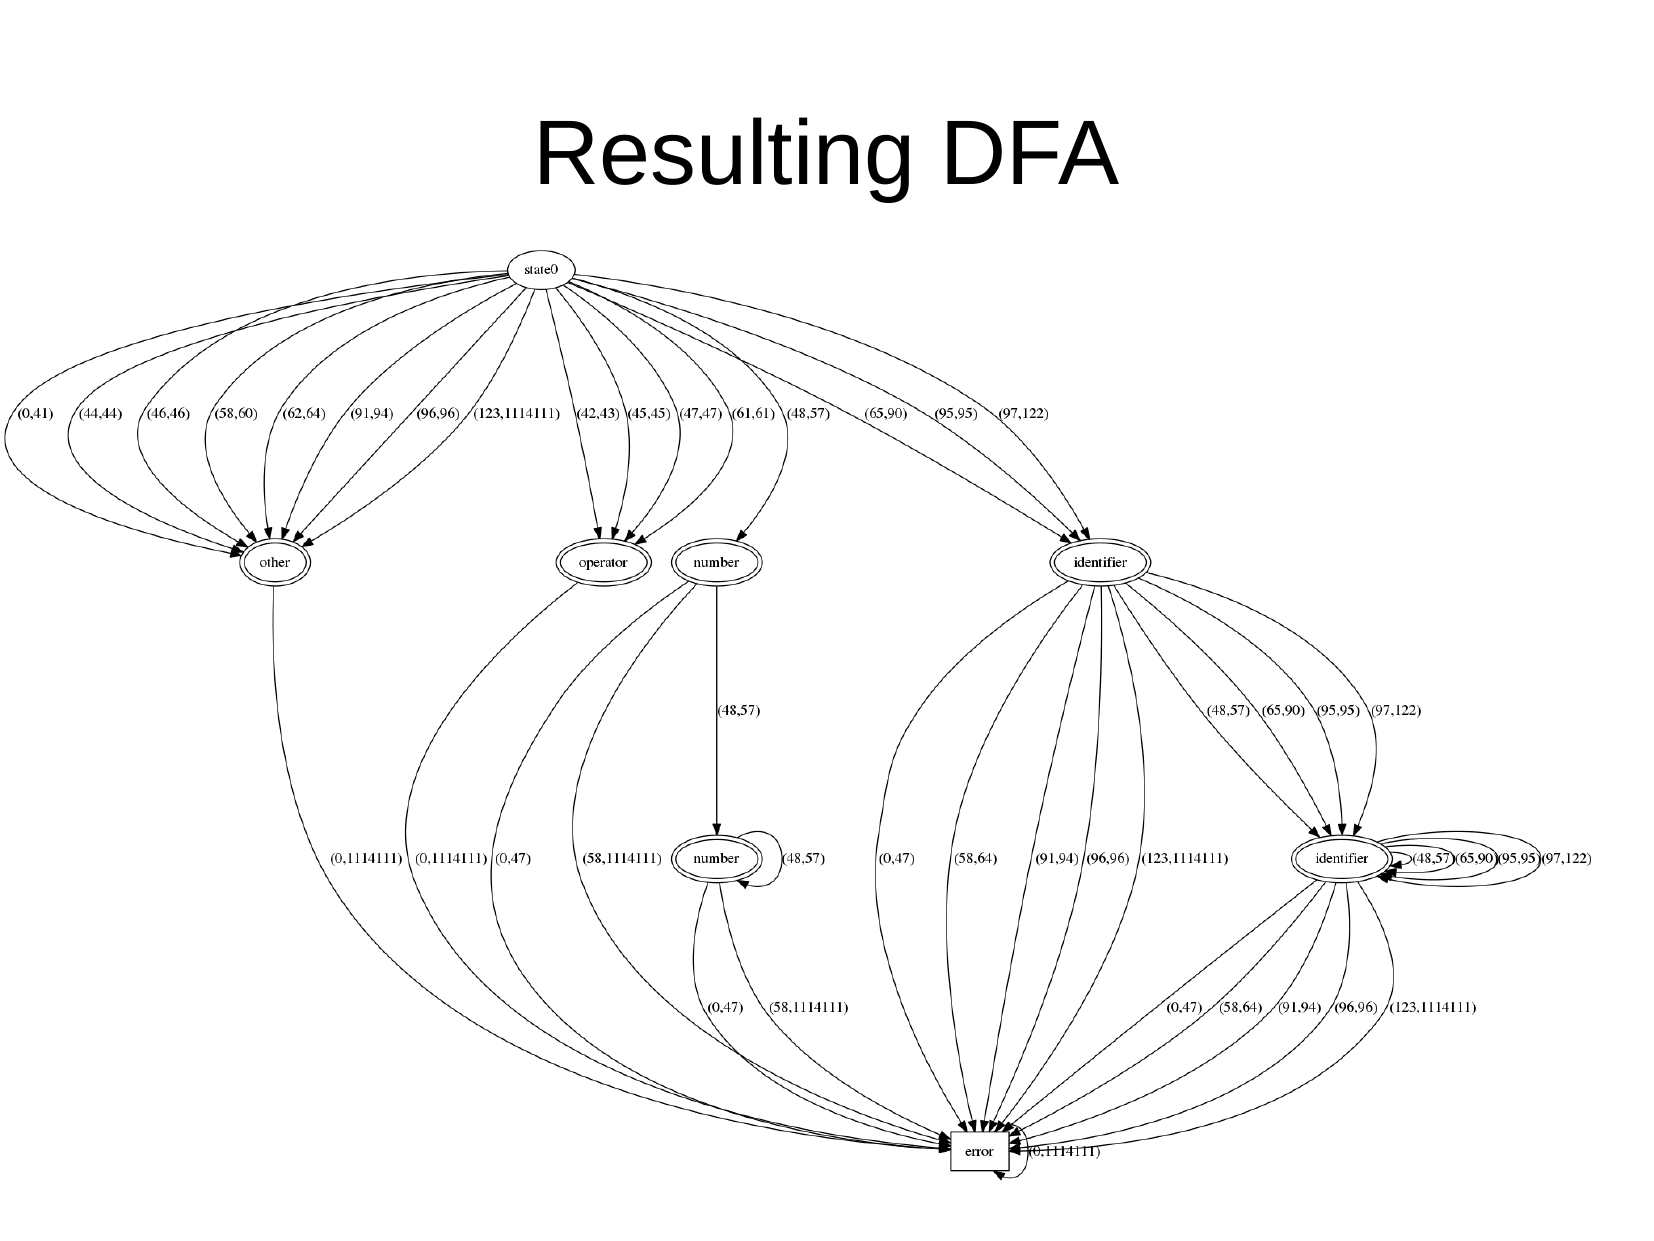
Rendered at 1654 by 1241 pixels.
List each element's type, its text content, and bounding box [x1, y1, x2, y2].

title Resulting DFA [82, 49, 1571, 246]
picture [0, 246, 1654, 1182]
